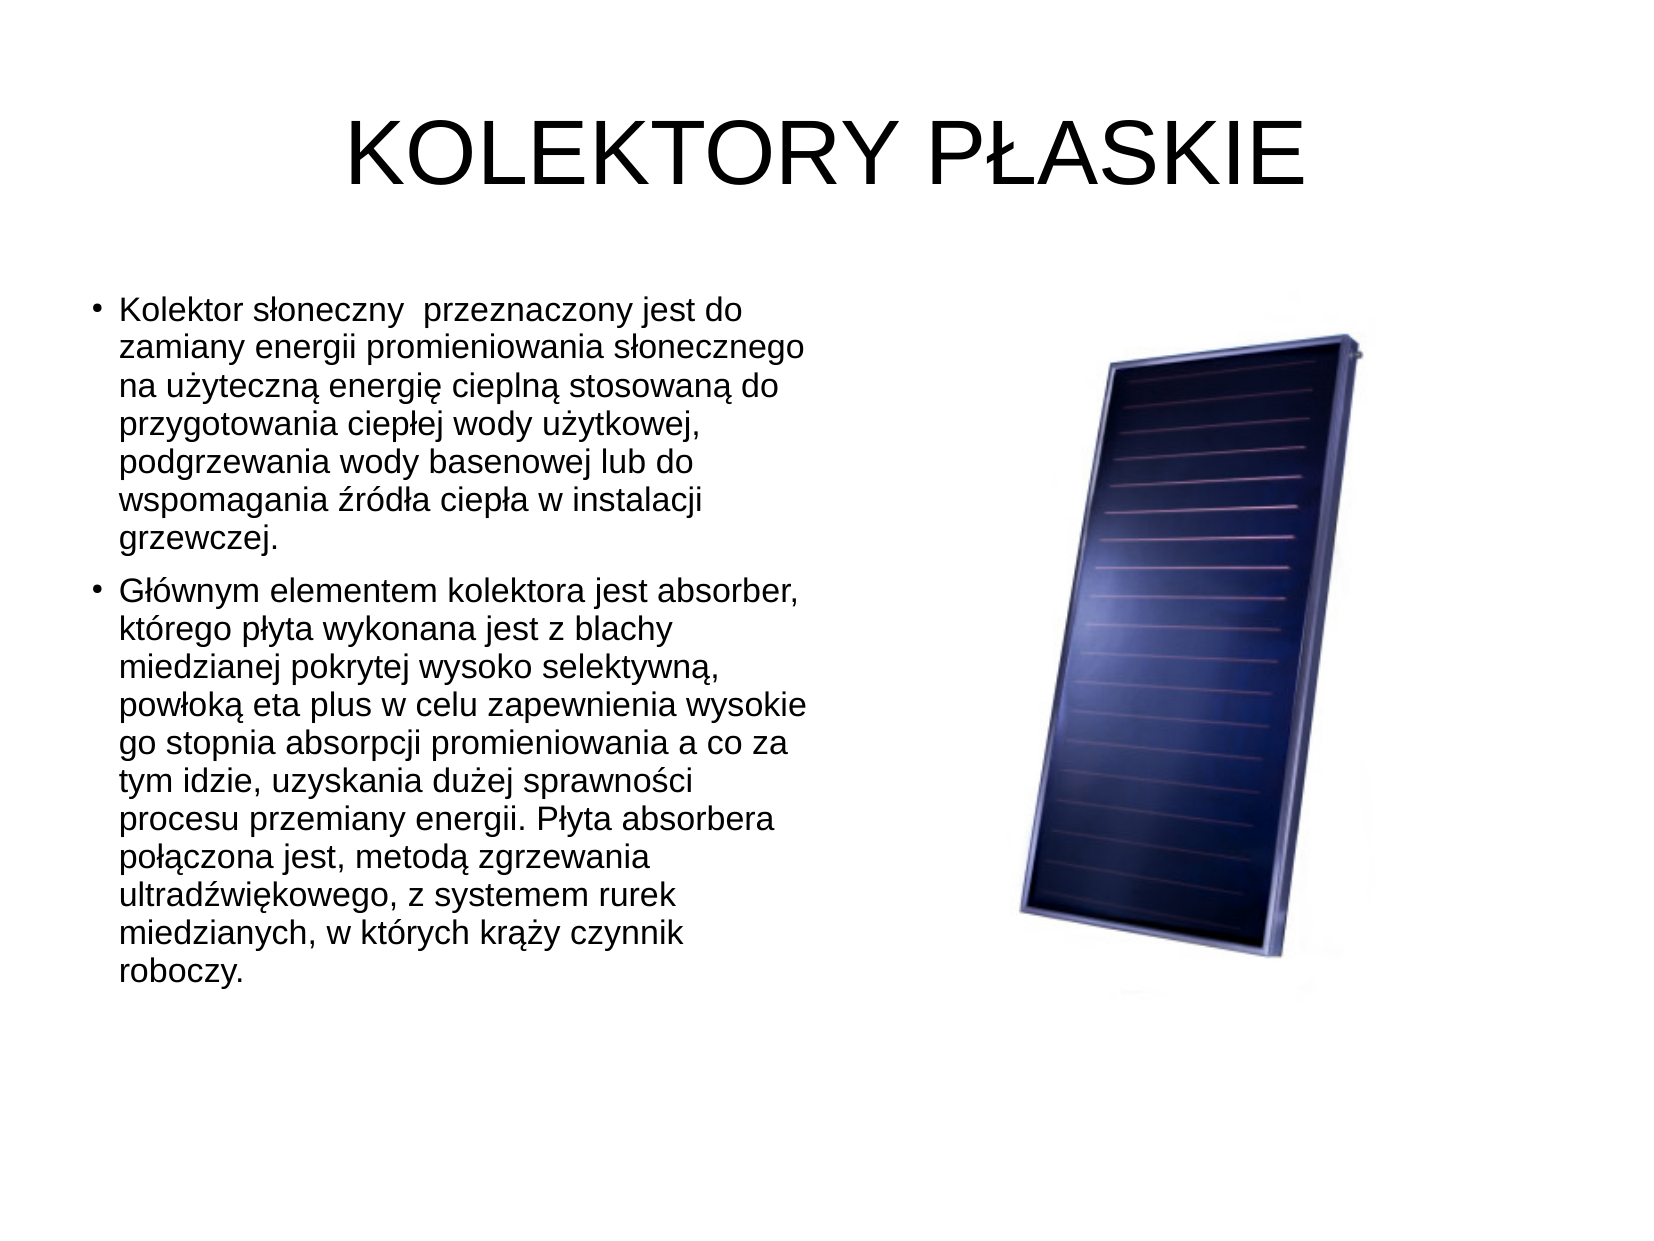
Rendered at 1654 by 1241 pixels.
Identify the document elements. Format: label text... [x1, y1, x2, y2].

picture [968, 290, 1449, 1010]
title KOLEKTORY PŁASKIE [82, 49, 1571, 257]
list Kolektor słoneczny przeznaczony jest do zamiany energii promieniowania słonecznego na użyteczną energię cieplną stosowaną do przygotowania ciepłej wody użytkowej, podgrzewania wody basenowej lub do wspomagania źródła ciepła w instalacji grzewczej. Głównym elementem kolektora jest absorber, którego płyta wykonana jest z blachy miedzianej pokrytej wysoko selektywną, powłoką eta plus w celu zapewnienia wysokie go stopnia absorpcji promieniowania a co za tym idzie, uzyskania dużej sprawności procesu przemiany energii. Płyta absorbera połączona jest, metodą zgrzewania ultradźwiękowego, z systemem rurek miedzianych, w których krąży czynnik roboczy. [82, 290, 809, 1010]
